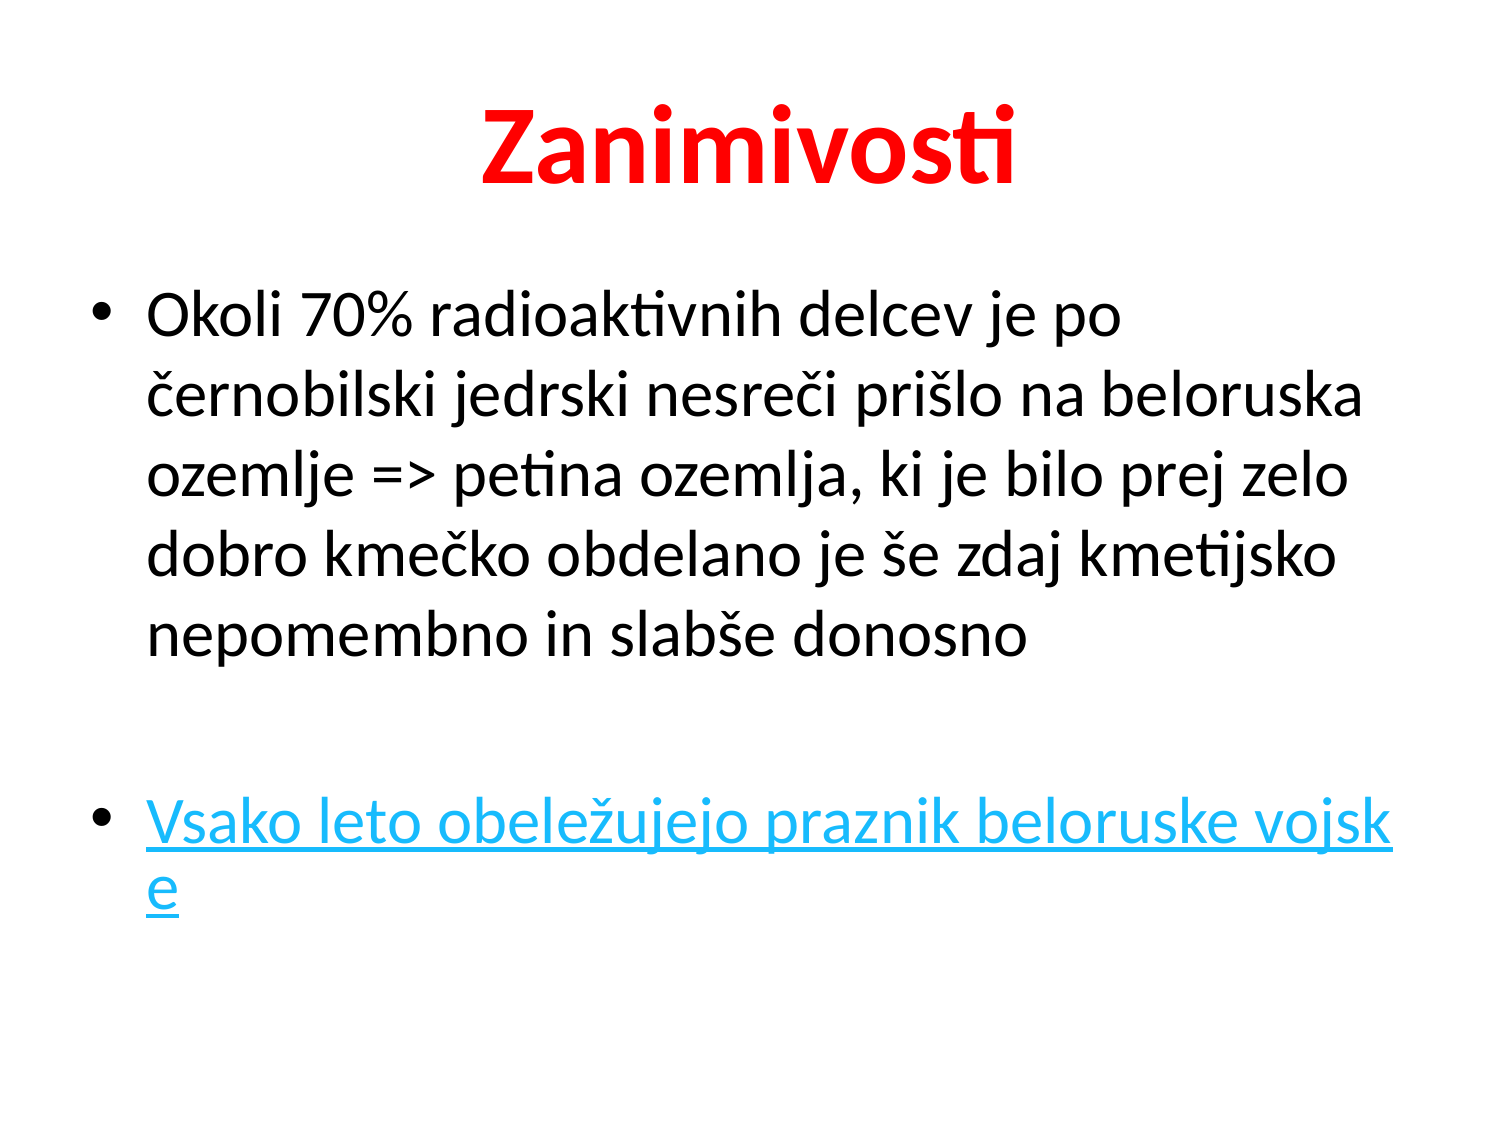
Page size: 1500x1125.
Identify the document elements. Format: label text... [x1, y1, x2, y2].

title Zanimivosti [75, 45, 1425, 233]
list Okoli 70% radioaktivnih delcev je po černobilski jedrski nesreči prišlo na beloruska ozemlje => petina ozemlja, ki je bilo prej zelo dobro kmečko obdelano je še zdaj kmetijsko nepomembno in slabše donosno Vsako leto obeležujejo praznik beloruske vojske [75, 262, 1425, 1005]
